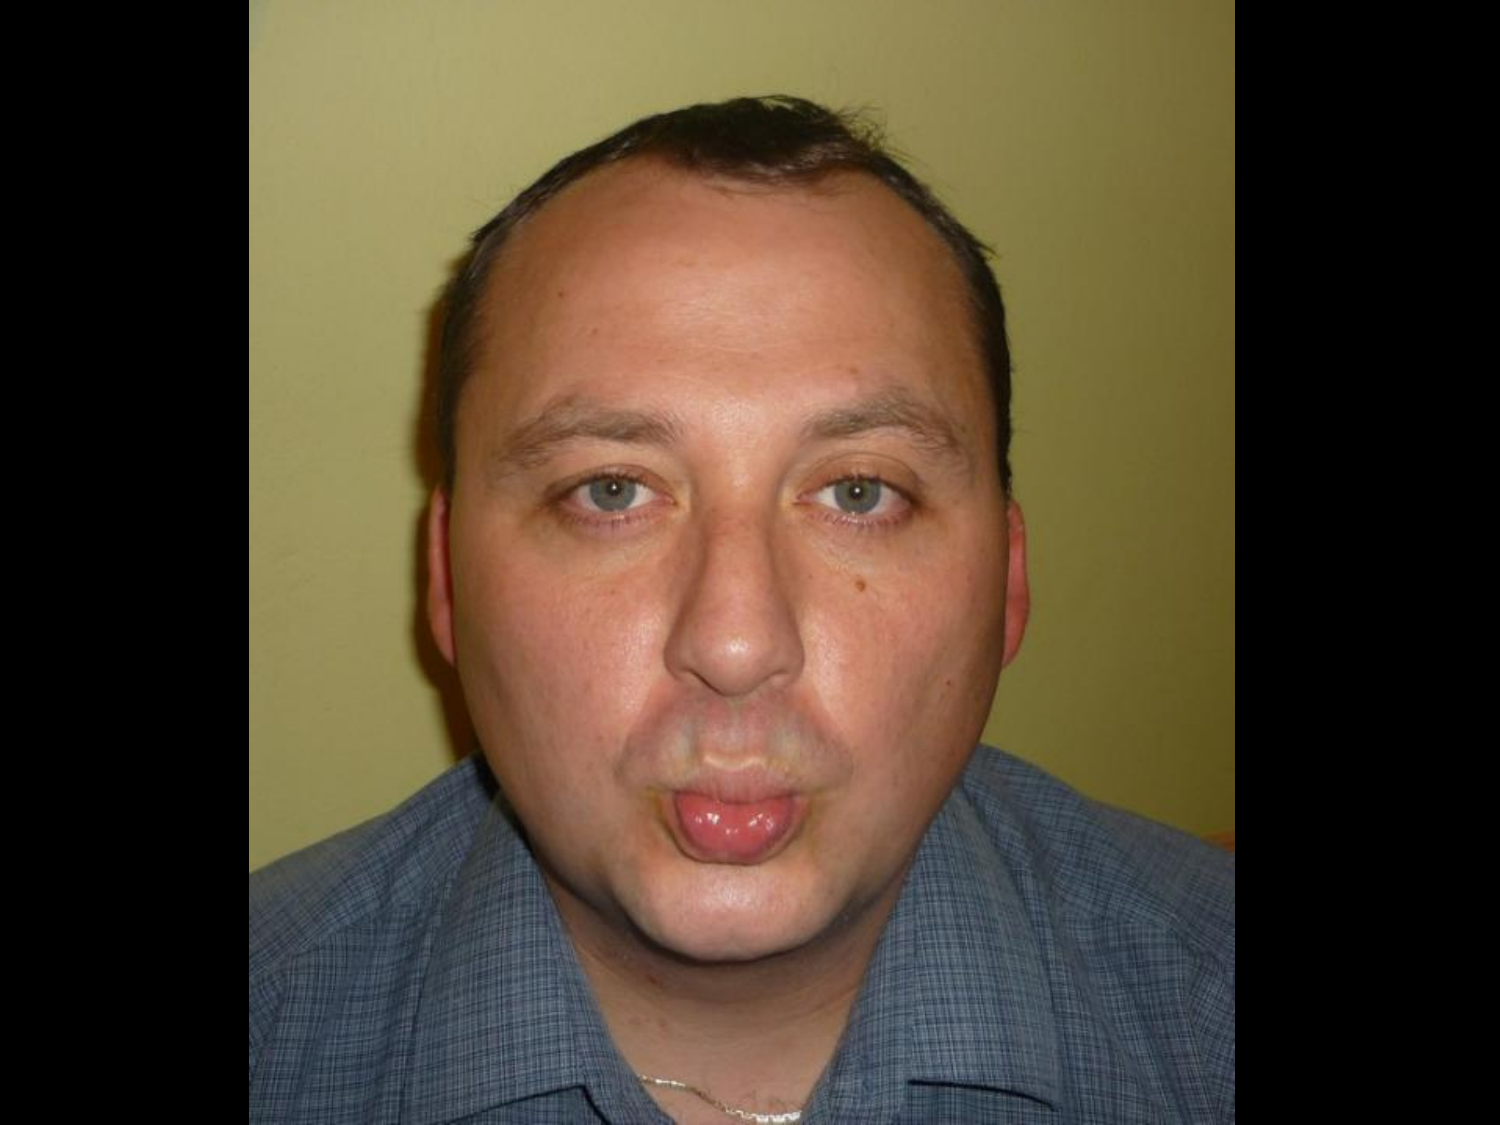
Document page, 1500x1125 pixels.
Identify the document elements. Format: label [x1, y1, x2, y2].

picture [249, 0, 1235, 1125]
